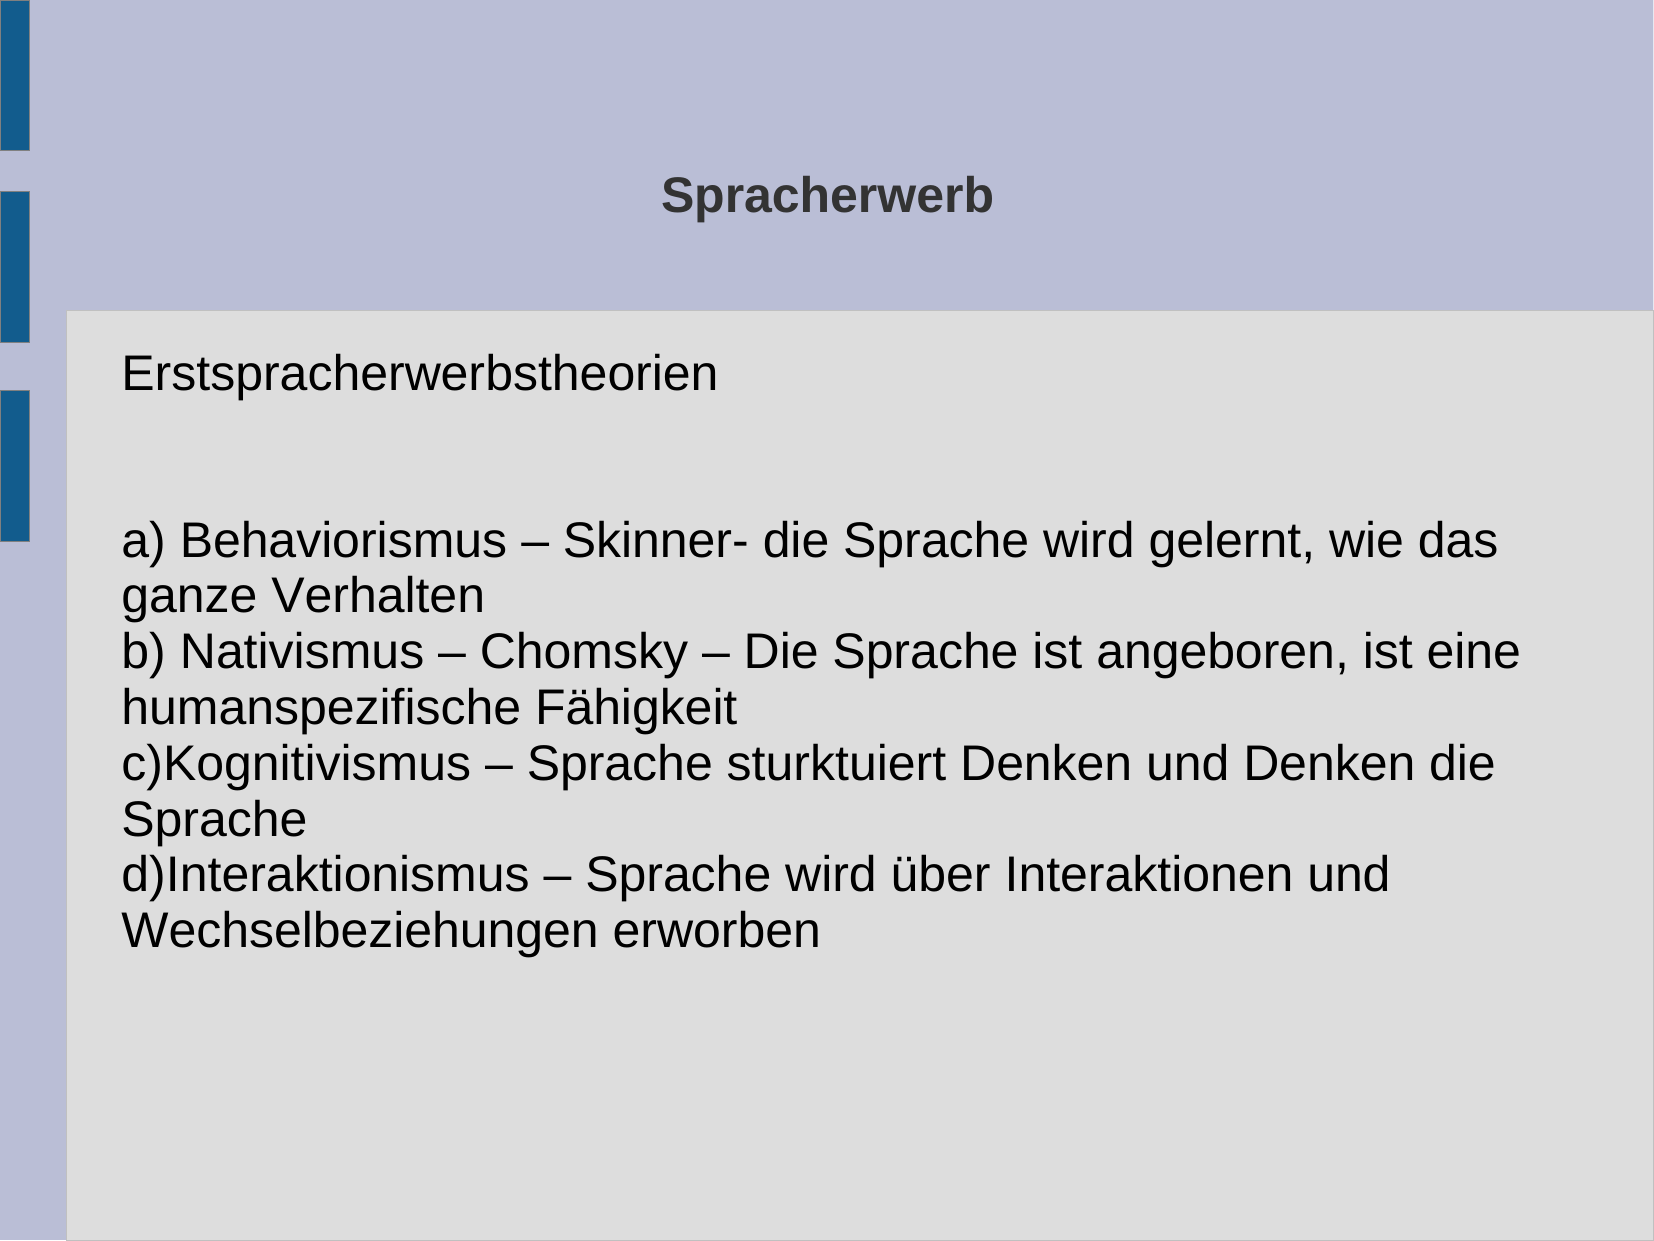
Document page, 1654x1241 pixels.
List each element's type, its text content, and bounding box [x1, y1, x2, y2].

list Erstspracherwerbstheorien a) Behaviorismus – Skinner- die Sprache wird gelernt, wie das ganze Verhalten b) Nativismus – Chomsky – Die Sprache ist angeboren, ist eine humanspezifische Fähigkeit c)Kognitivismus – Sprache sturktuiert Denken und Denken die Sprache d)Interaktionismus – Sprache wird über Interaktionen und Wechselbeziehungen erworben [121, 344, 1534, 1127]
title Spracherwerb [121, 91, 1534, 299]
